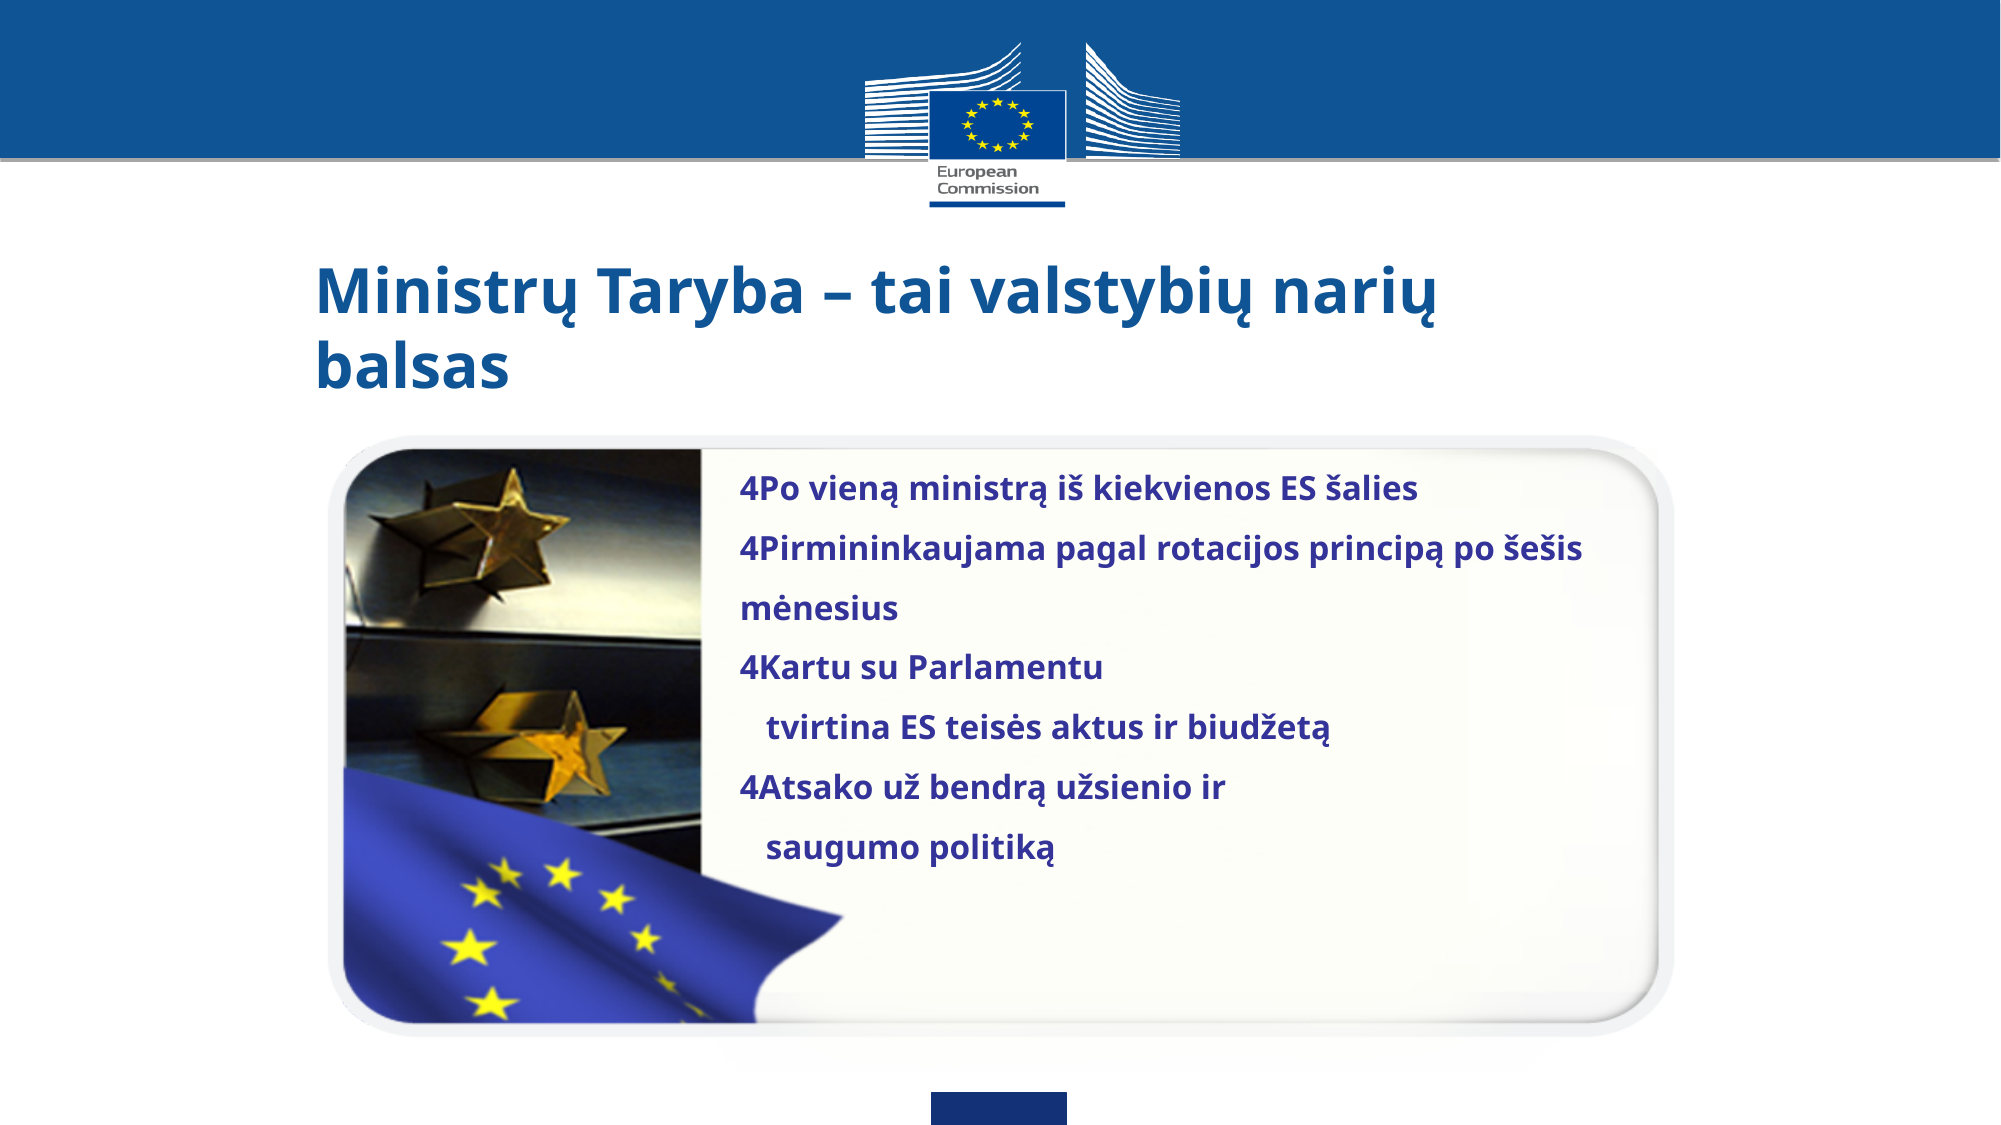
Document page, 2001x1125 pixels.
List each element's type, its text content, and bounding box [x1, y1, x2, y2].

text_box 4Po vieną ministrą iš kiekvienos ES šalies 4Pirmininkaujama pagal rotacijos principą po šešis mėnesius 4Kartu su Parlamentu tvirtina ES teisės aktus ir biudžetą 4Atsako už bendrą užsienio ir saugumo politiką [725, 296, 1732, 1017]
picture [300, 407, 1709, 1071]
text_box Ministrų Taryba – tai valstybių narių balsas [299, 243, 1650, 398]
